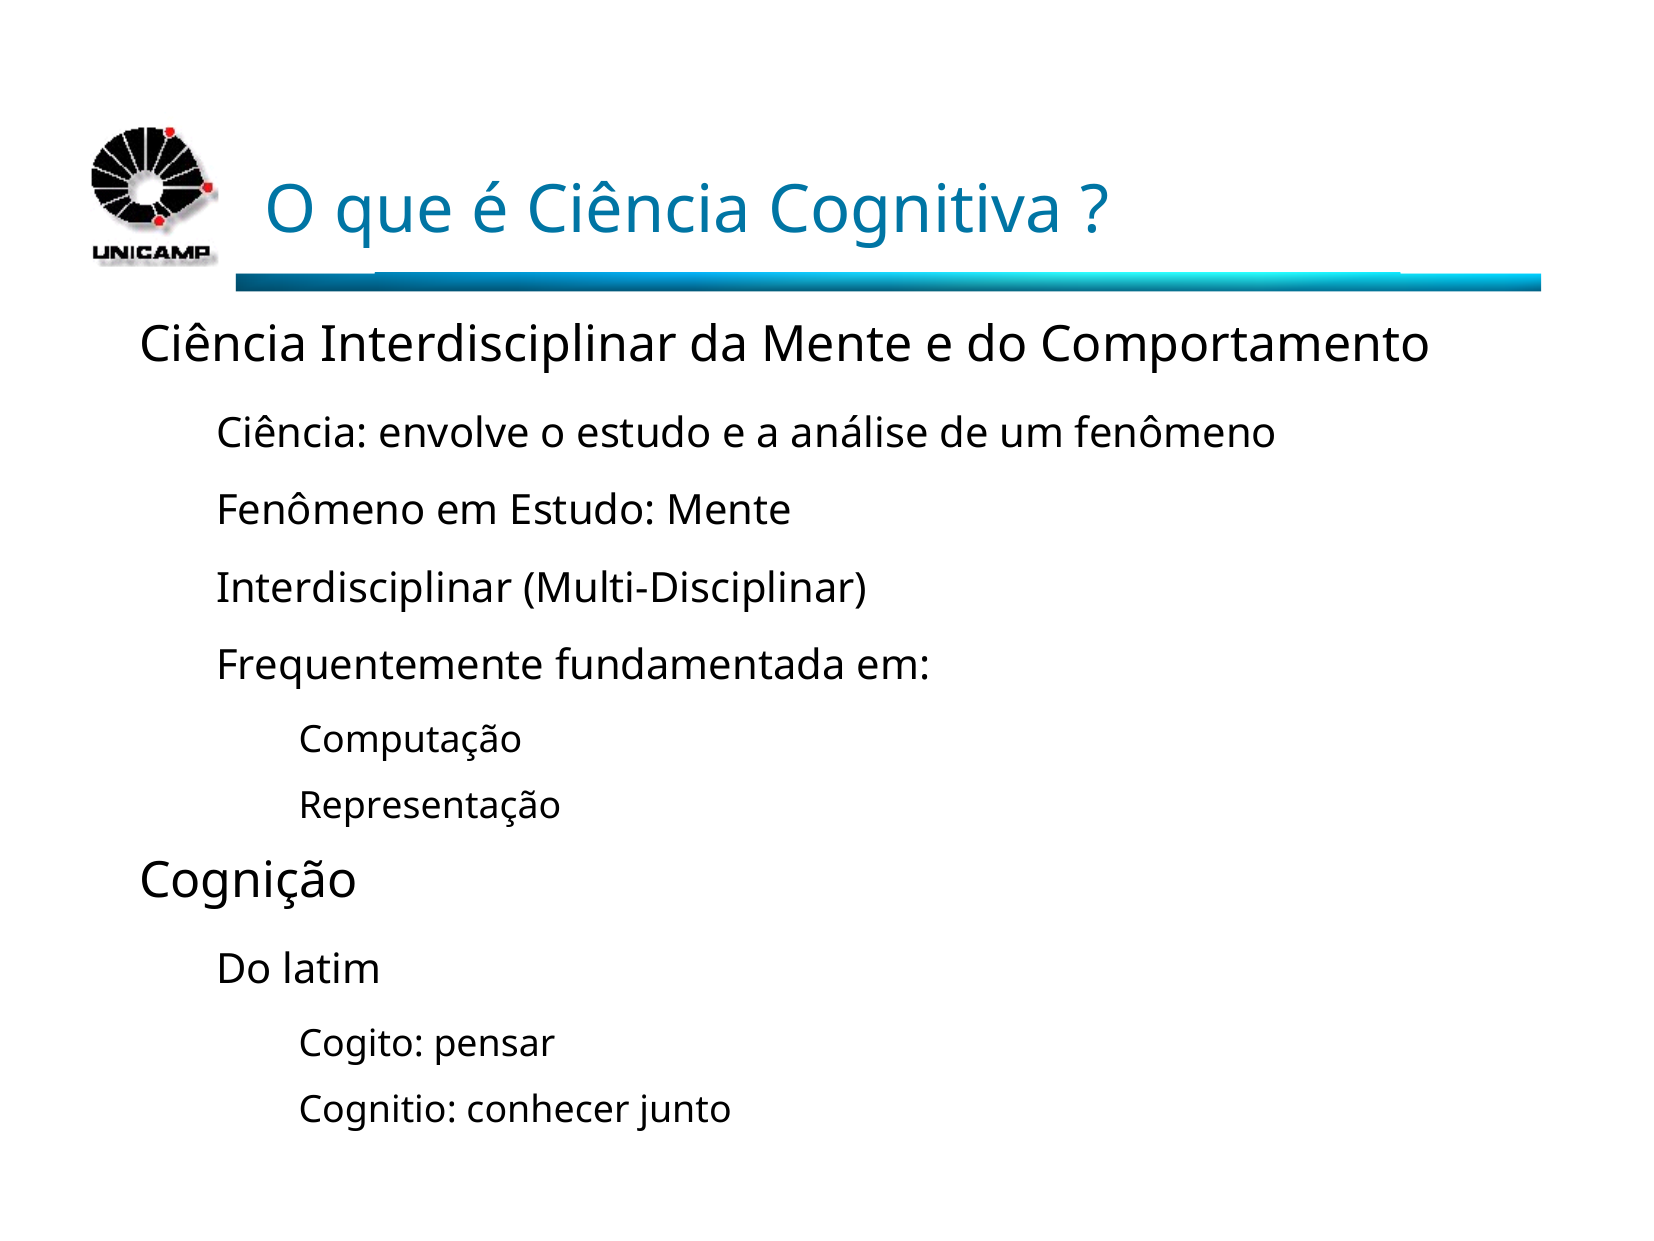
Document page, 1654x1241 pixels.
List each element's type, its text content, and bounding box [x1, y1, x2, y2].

picture [125, 272, 1654, 295]
title O que é Ciência Cognitiva ? [264, 35, 1534, 250]
list Ciência Interdisciplinar da Mente e do Comportamento Ciência: envolve o estudo e a análise de um fenômeno Fenômeno em Estudo: Mente Interdisciplinar (Multi-Disciplinar) Frequentemente fundamentada em: Computação Representação Cognição Do latim Cogito: pensar Cognitio: conhecer junto [121, 309, 1534, 1182]
